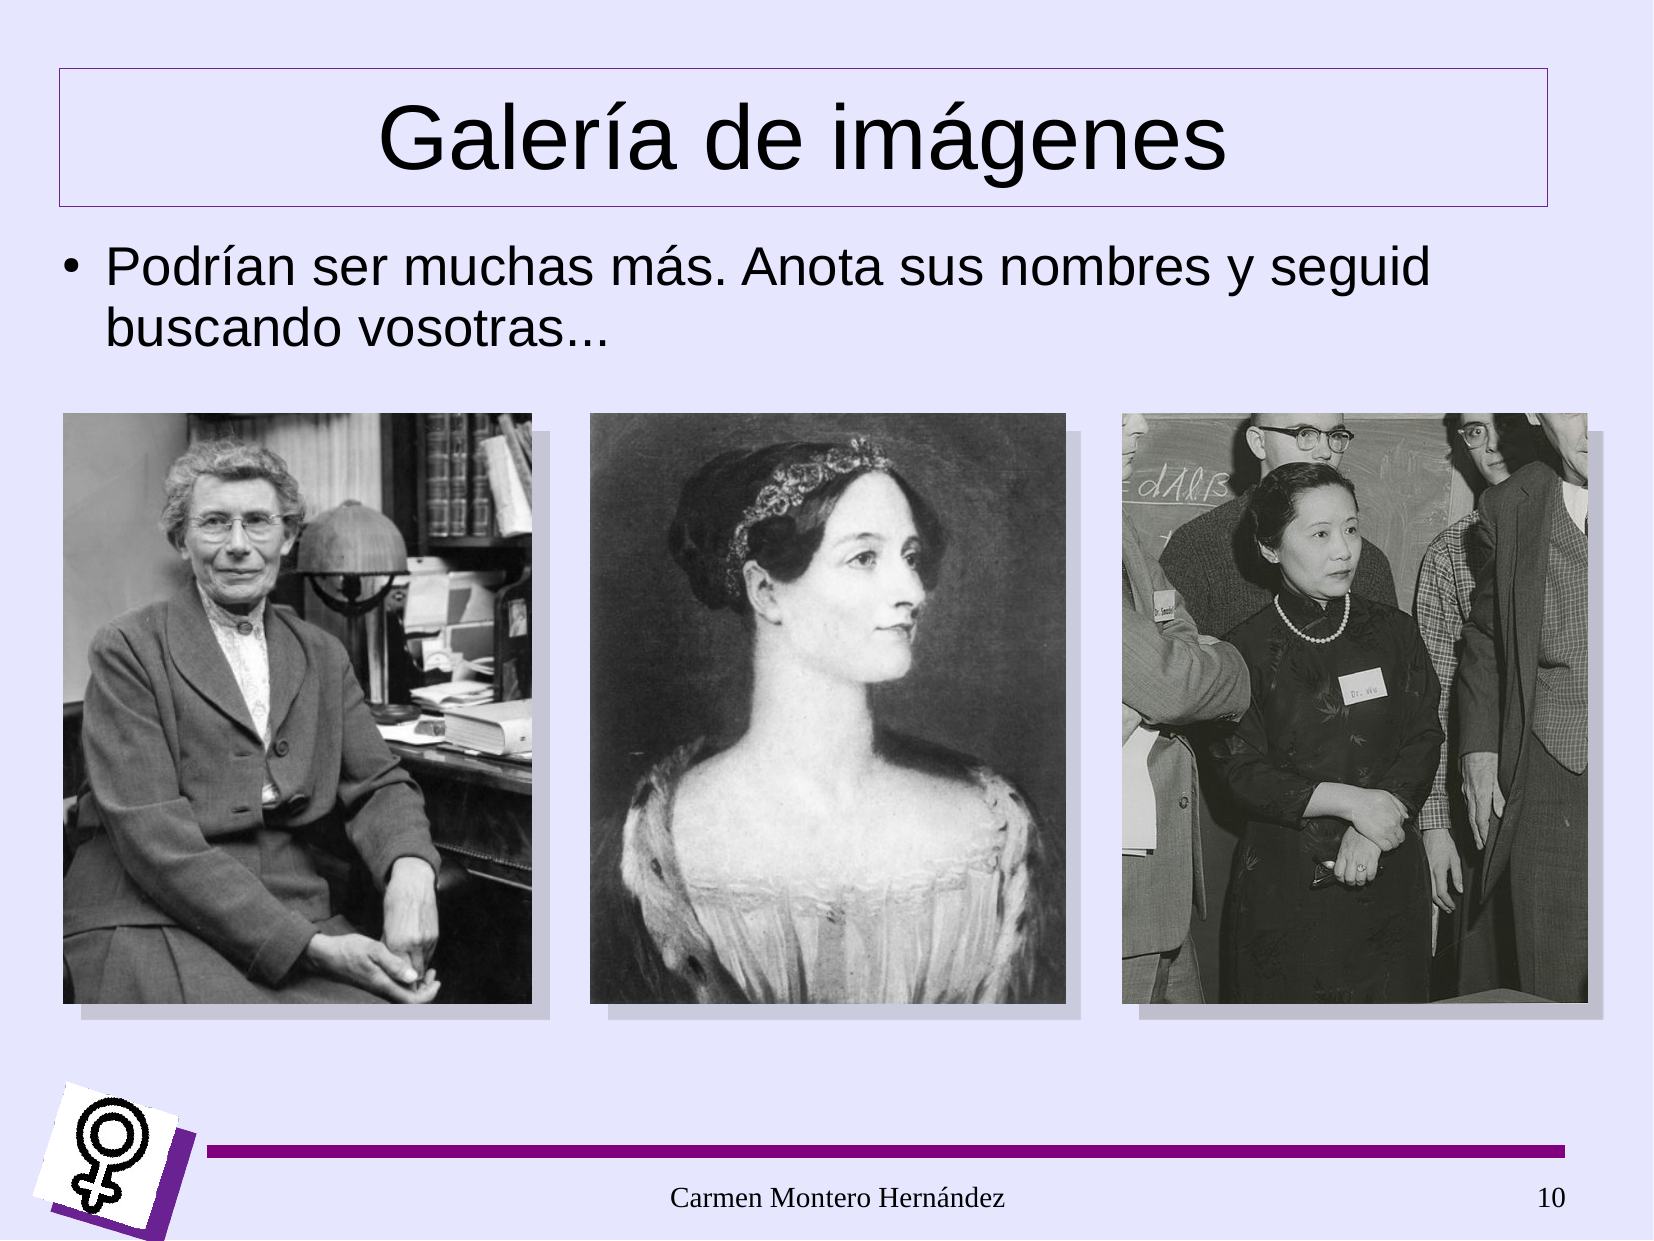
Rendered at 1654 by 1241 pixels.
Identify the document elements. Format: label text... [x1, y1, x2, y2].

picture [63, 413, 532, 1004]
picture [32, 1081, 179, 1229]
picture [590, 413, 1066, 1004]
title Galería de imágenes [59, 68, 1548, 207]
picture [1122, 413, 1588, 1004]
list Podrían ser muchas más. Anota sus nombres y seguid buscando vosotras... [47, 236, 1536, 360]
